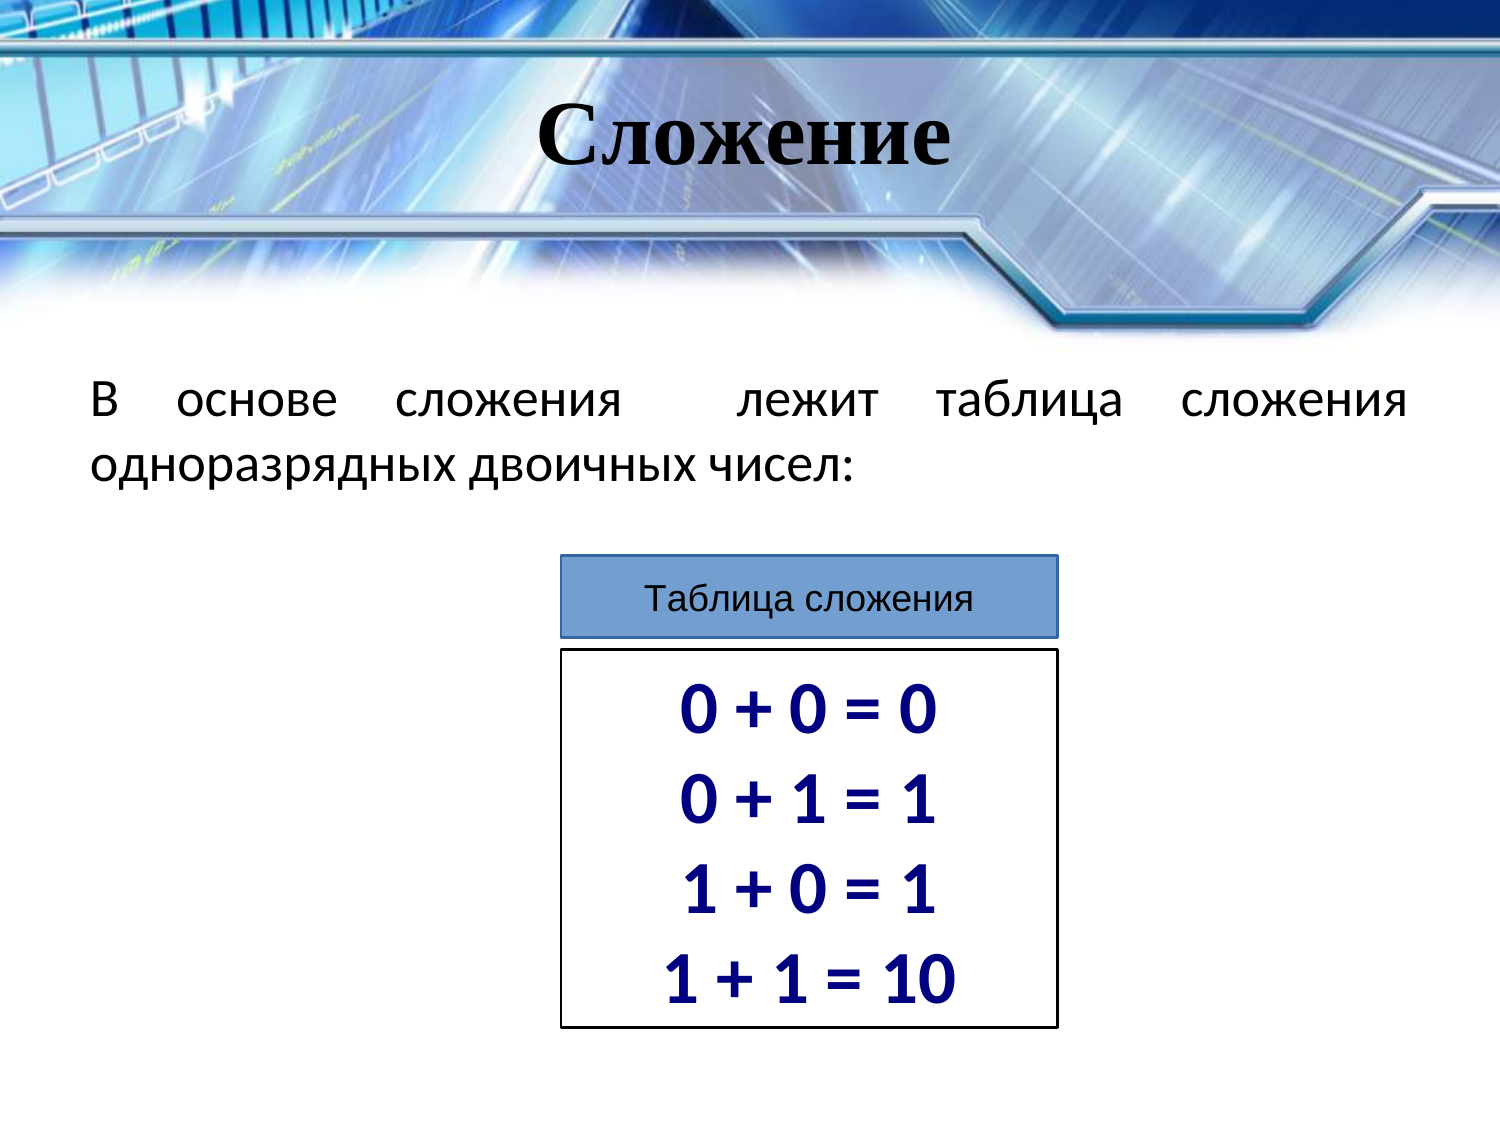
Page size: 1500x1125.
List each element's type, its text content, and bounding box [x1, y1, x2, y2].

list В основе сложения лежит таблица сложения одноразрядных двоичных чисел: [75, 354, 1426, 544]
picture [0, 0, 1500, 1125]
text_box Таблица сложения [561, 555, 1058, 638]
title Сложение [106, 31, 1382, 245]
text_box 0 + 0 = 0 0 + 1 = 1 1 + 0 = 1 1 + 1 = 10 [561, 649, 1058, 1028]
